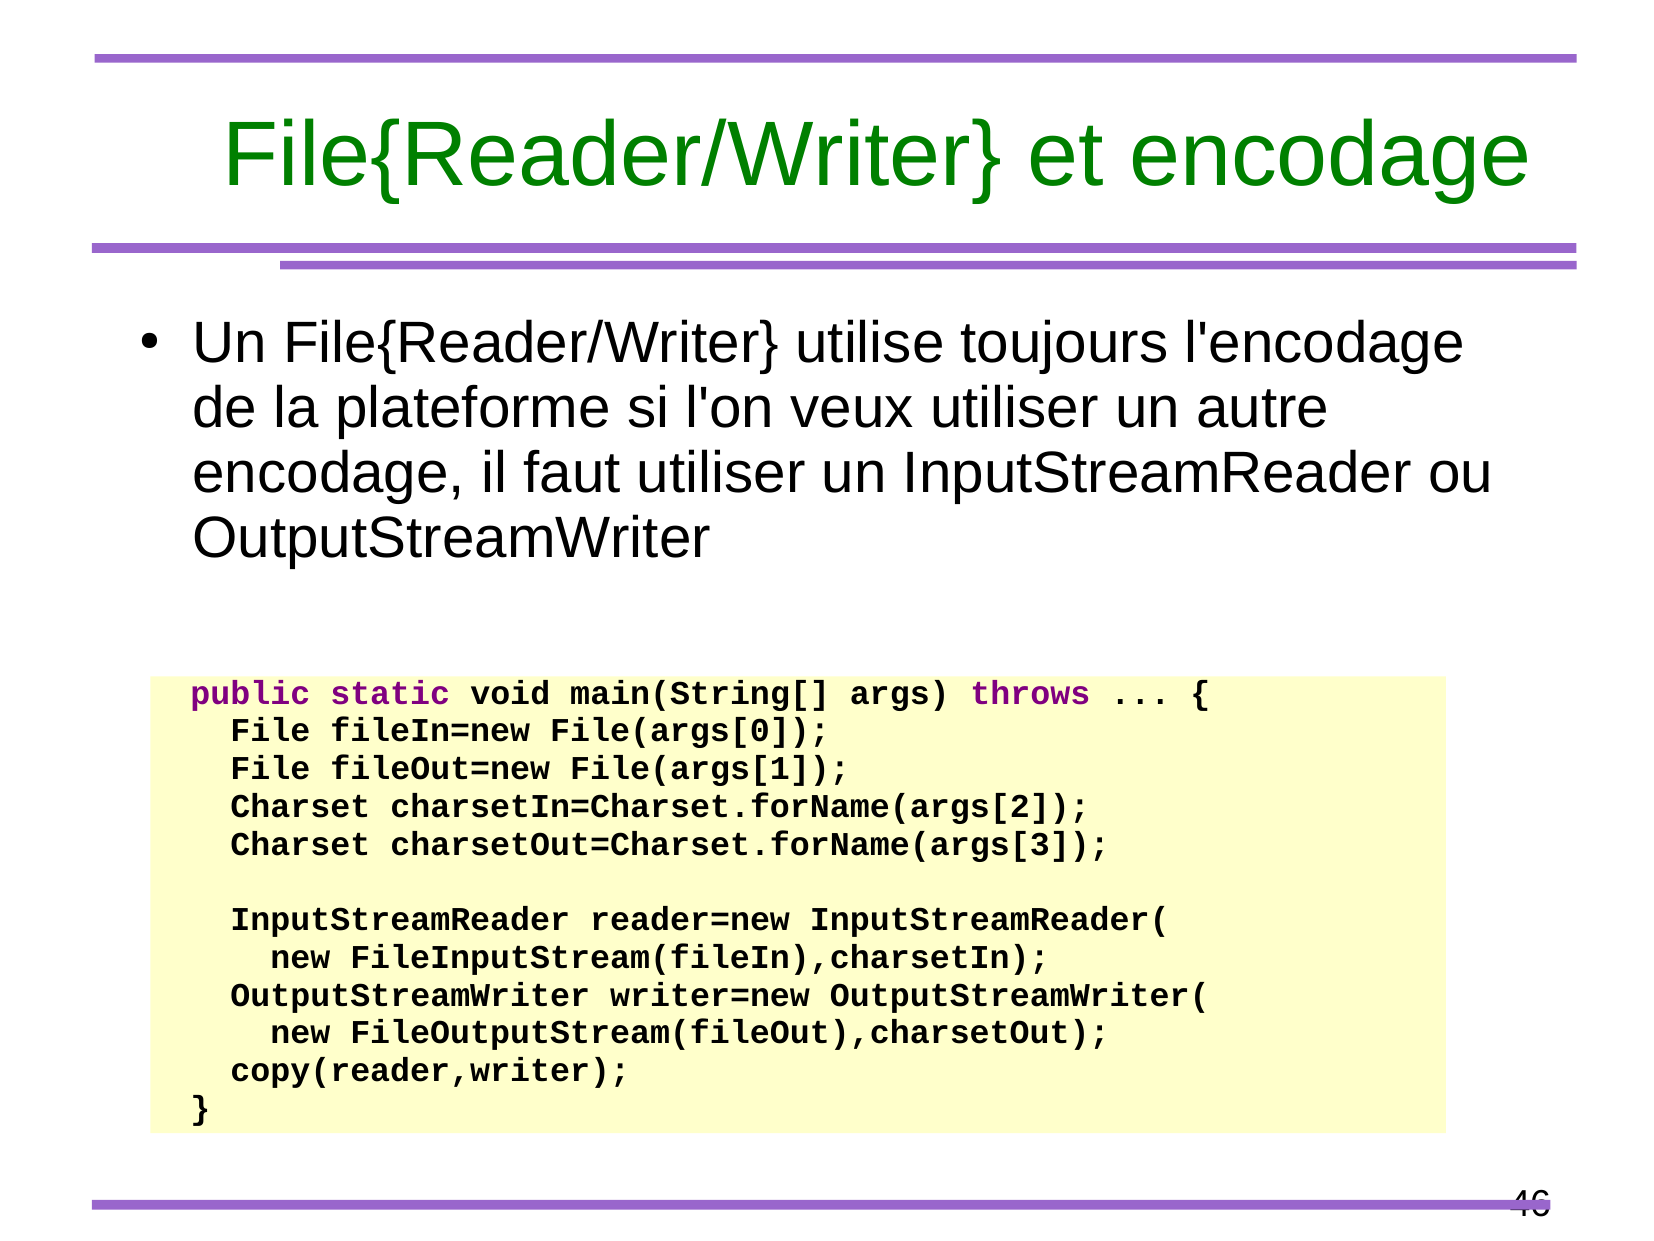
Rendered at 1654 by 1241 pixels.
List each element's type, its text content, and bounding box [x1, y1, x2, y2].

list Un File{Reader/Writer} utilise toujours l'encodage de la plateforme si l'on veux utiliser un autre encodage, il faut utiliser un InputStreamReader ou OutputStreamWriter [121, 309, 1534, 594]
text_box public static void main(String[] args) throws ... { File fileIn=new File(args[0]); File fileOut=new File(args[1]); Charset charsetIn=Charset.forName(args[2]); Charset charsetOut=Charset.forName(args[3]); InputStreamReader reader=new InputStreamReader( new FileInputStream(fileIn),charsetIn); OutputStreamWriter writer=new OutputStreamWriter( new FileOutputStream(fileOut),charsetOut); copy(reader,writer); } [150, 676, 1446, 1134]
title File{Reader/Writer} et encodage [121, 49, 1534, 257]
